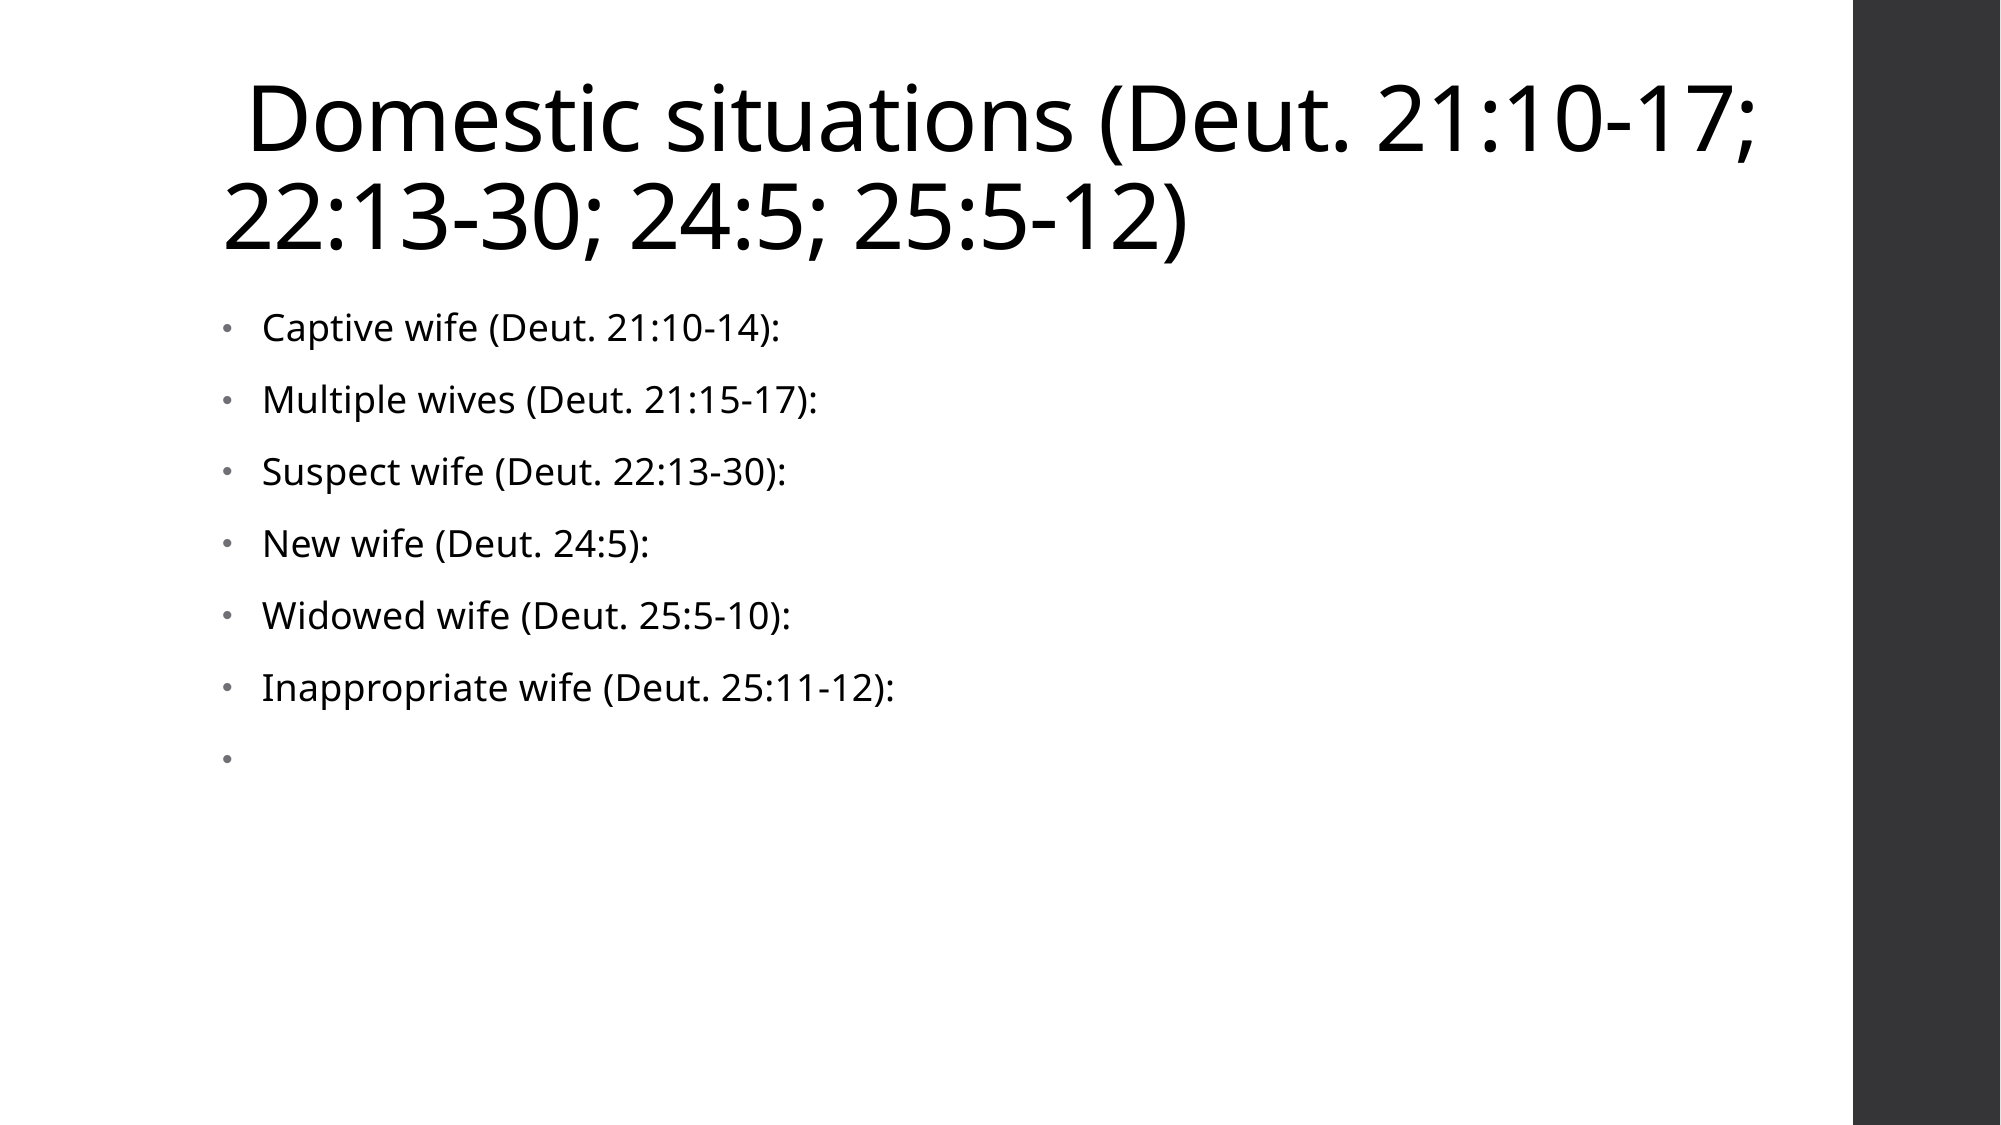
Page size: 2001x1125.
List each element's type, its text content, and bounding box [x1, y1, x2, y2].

title Domestic situations (Deut. 21:10-17; 22:13-30; 24:5; 25:5-12) [206, 60, 1797, 278]
list Captive wife (Deut. 21:10-14): Multiple wives (Deut. 21:15-17): Suspect wife (Deut. 22:13-30): New wife (Deut. 24:5): Widowed wife (Deut. 25:5-10): Inappropriate wife (Deut. 25:11-12): [206, 299, 1617, 1014]
